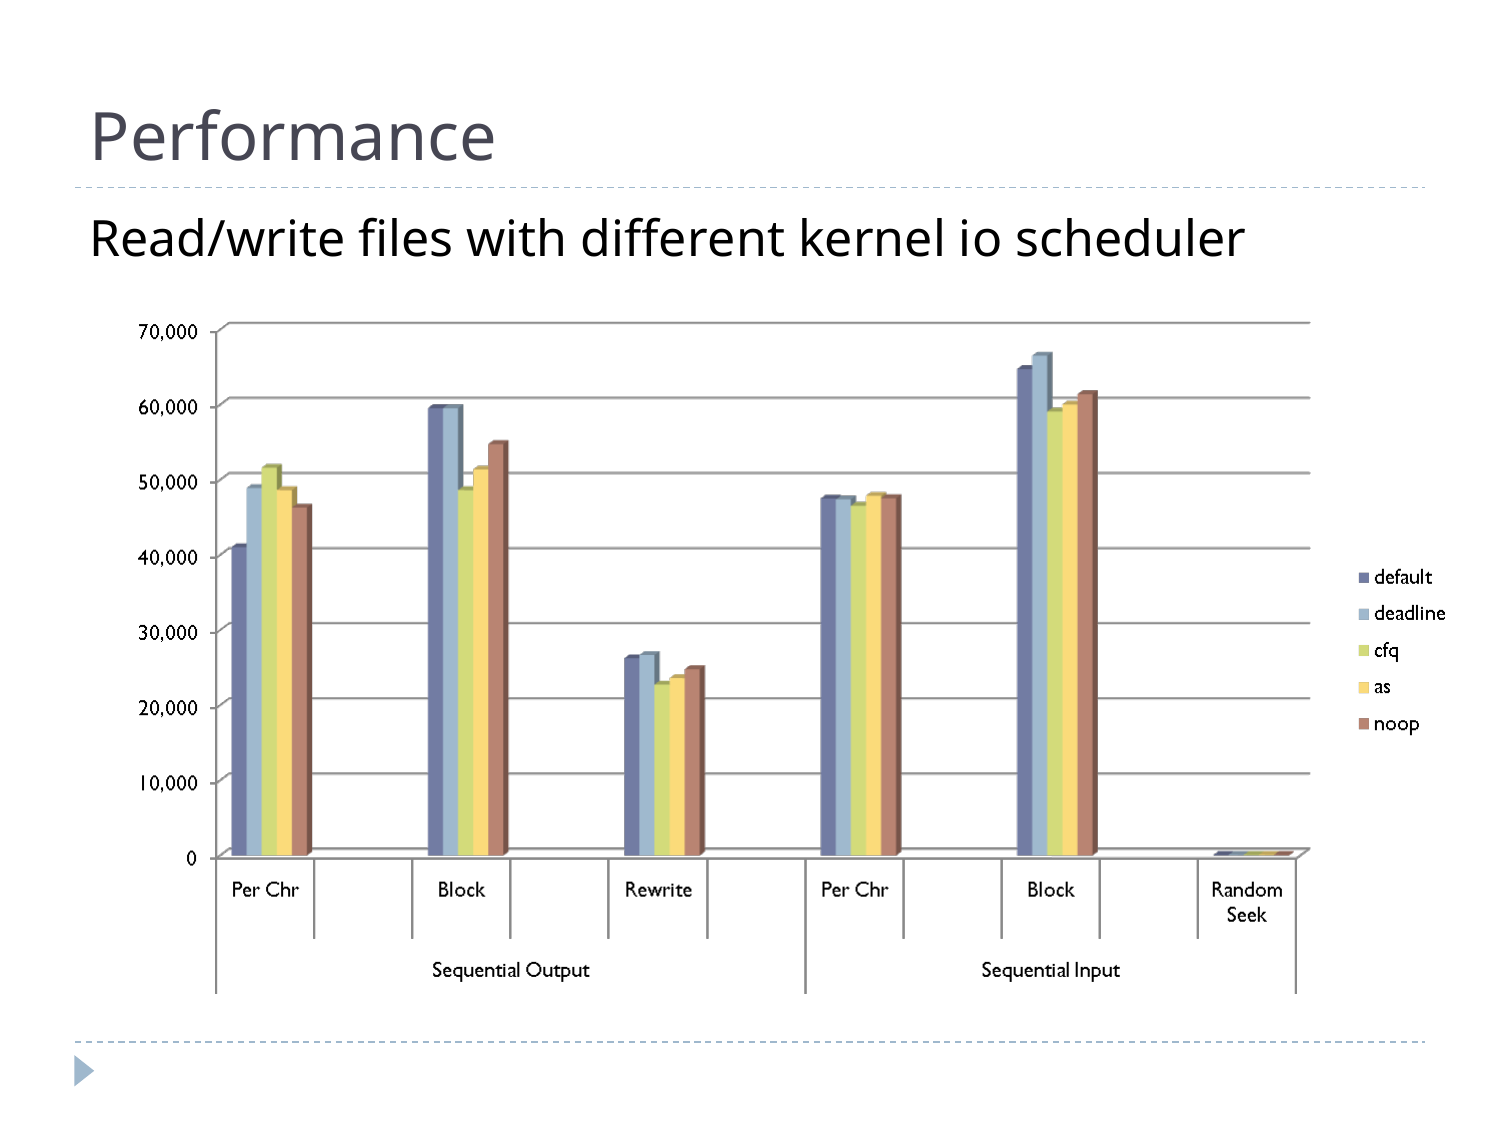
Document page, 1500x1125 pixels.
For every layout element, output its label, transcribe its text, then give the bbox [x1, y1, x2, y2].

picture [103, 292, 1466, 1010]
title Performance [75, 24, 1426, 188]
list Read/write files with different kernel io scheduler [75, 199, 1426, 270]
